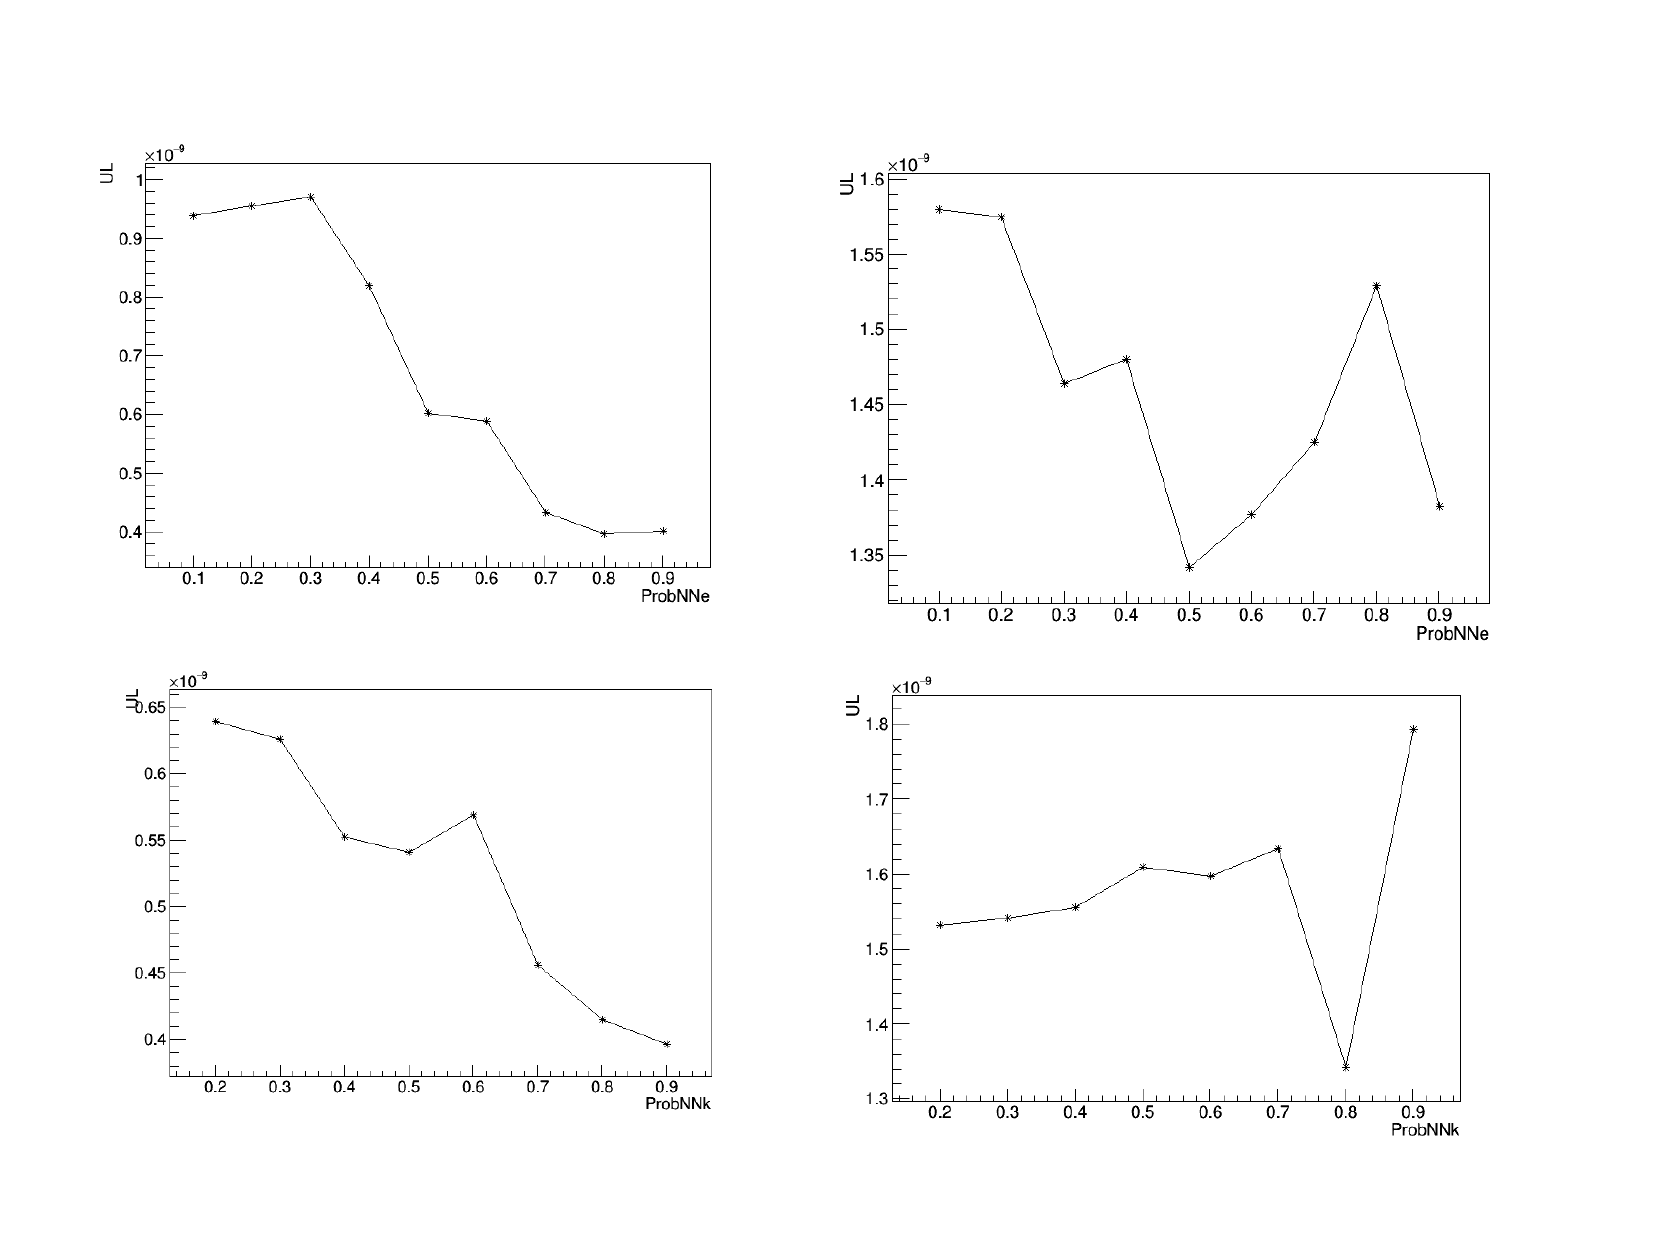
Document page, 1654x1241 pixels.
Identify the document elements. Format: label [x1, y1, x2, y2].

picture [813, 119, 1564, 1152]
picture [75, 112, 780, 618]
picture [102, 640, 779, 1126]
